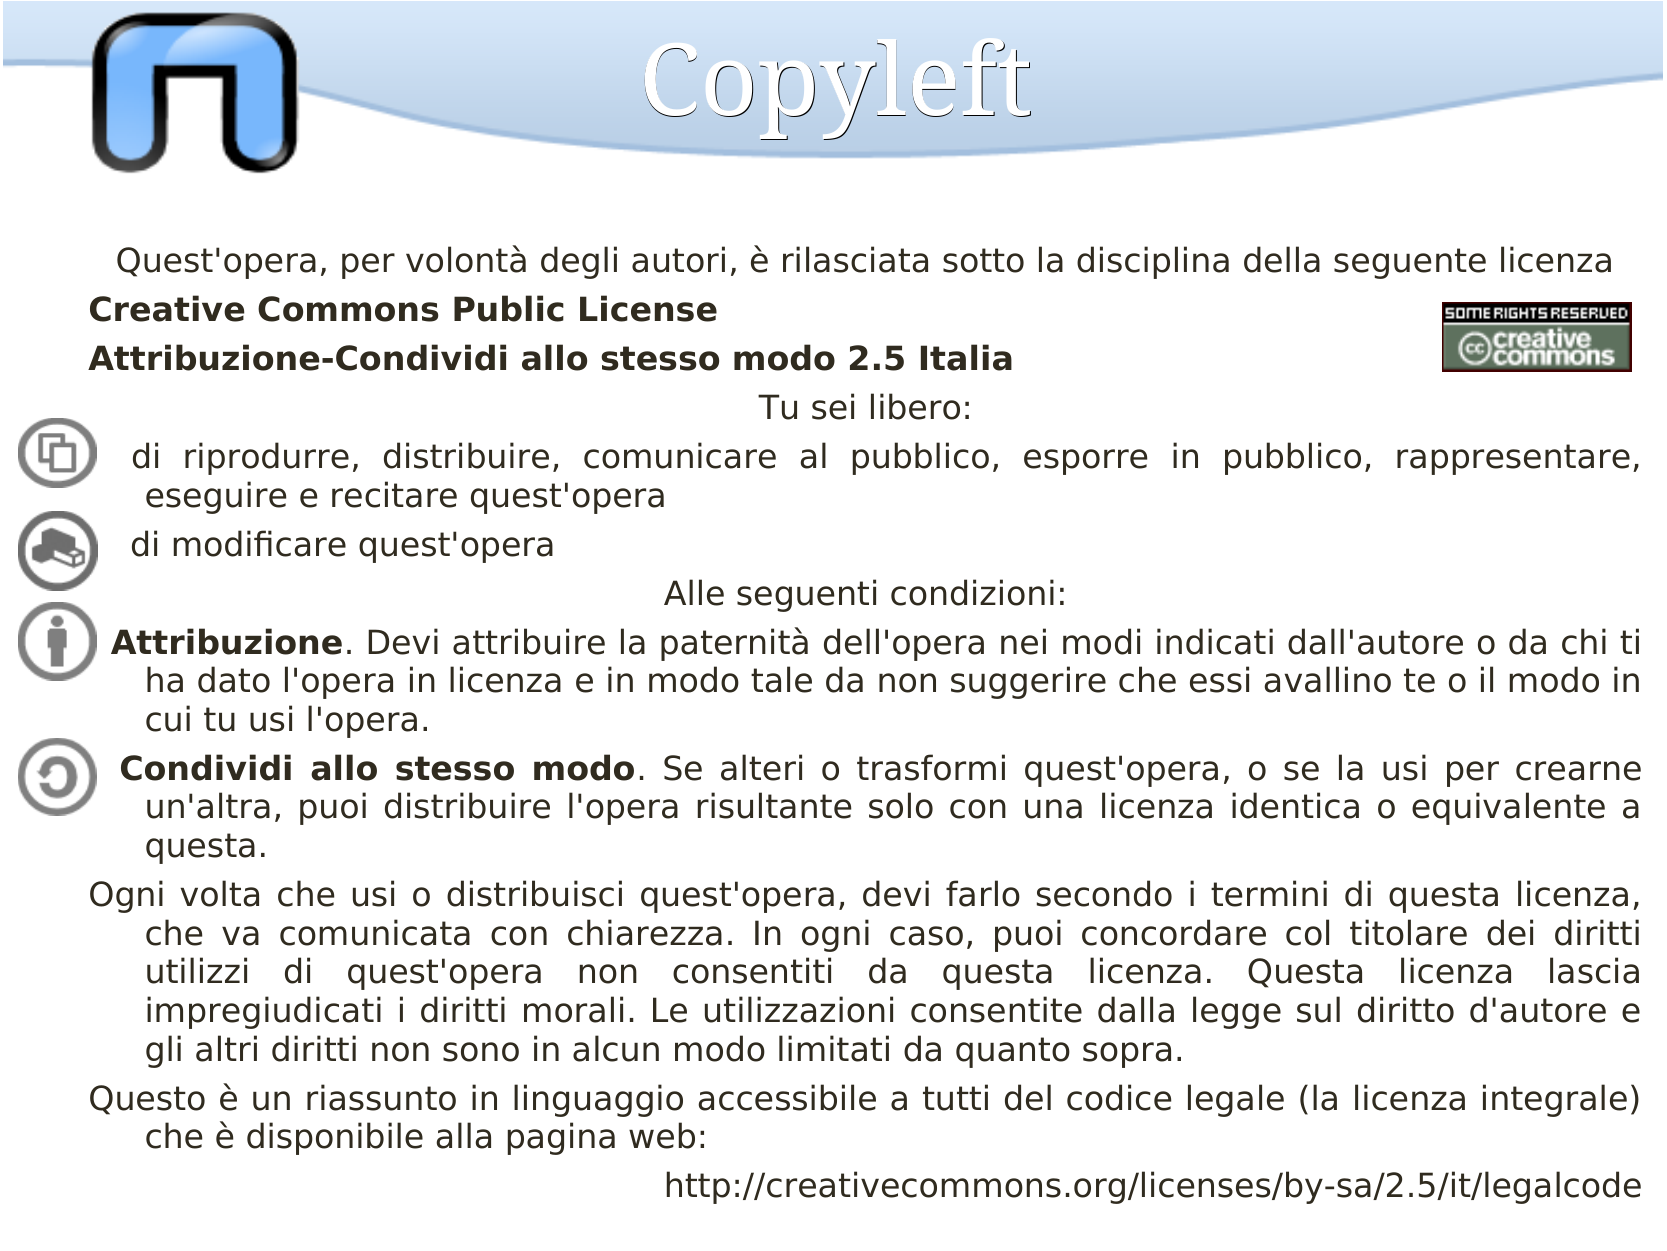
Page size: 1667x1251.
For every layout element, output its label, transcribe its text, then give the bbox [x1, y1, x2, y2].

picture [0, 0, 1667, 1251]
list Quest'opera, per volontà degli autori, è rilasciata sotto la disciplina della seguente licenza Creative Commons Public License Attribuzione-Condividi allo stesso modo 2.5 Italia Tu sei libero: di riprodurre, distribuire, comunicare al pubblico, esporre in pubblico, rappresentare, eseguire e recitare quest'opera di modificare quest'opera Alle seguenti condizioni: Attribuzione. Devi attribuire la paternità dell'opera nei modi indicati dall'autore o da chi ti ha dato l'opera in licenza e in modo tale da non suggerire che essi avallino te o il modo in cui tu usi l'opera. Condividi allo stesso modo. Se alteri o trasformi quest'opera, o se la usi per crearne un'altra, puoi distribuire l'opera risultante solo con una licenza identica o equivalente a questa. Ogni volta che usi o distribuisci quest'opera, devi farlo secondo i termini di questa licenza, che va comunicata con chiarezza. In ogni caso, puoi concordare col titolare dei diritti utilizzi di quest'opera non consentiti da questa licenza. Questa licenza lascia impregiudicati i diritti morali. Le utilizzazioni consentite dalla legge sul diritto d'autore e gli altri diritti non sono in alcun modo limitati da quanto sopra. Questo è un riassunto in linguaggio accessibile a tutti del codice legale (la licenza integrale) che è disponibile alla pagina web: http://creativecommons.org/licenses/by-sa/2.5/it/legalcode [82, 233, 1651, 1248]
text_box Copyleft [442, 0, 1575, 145]
